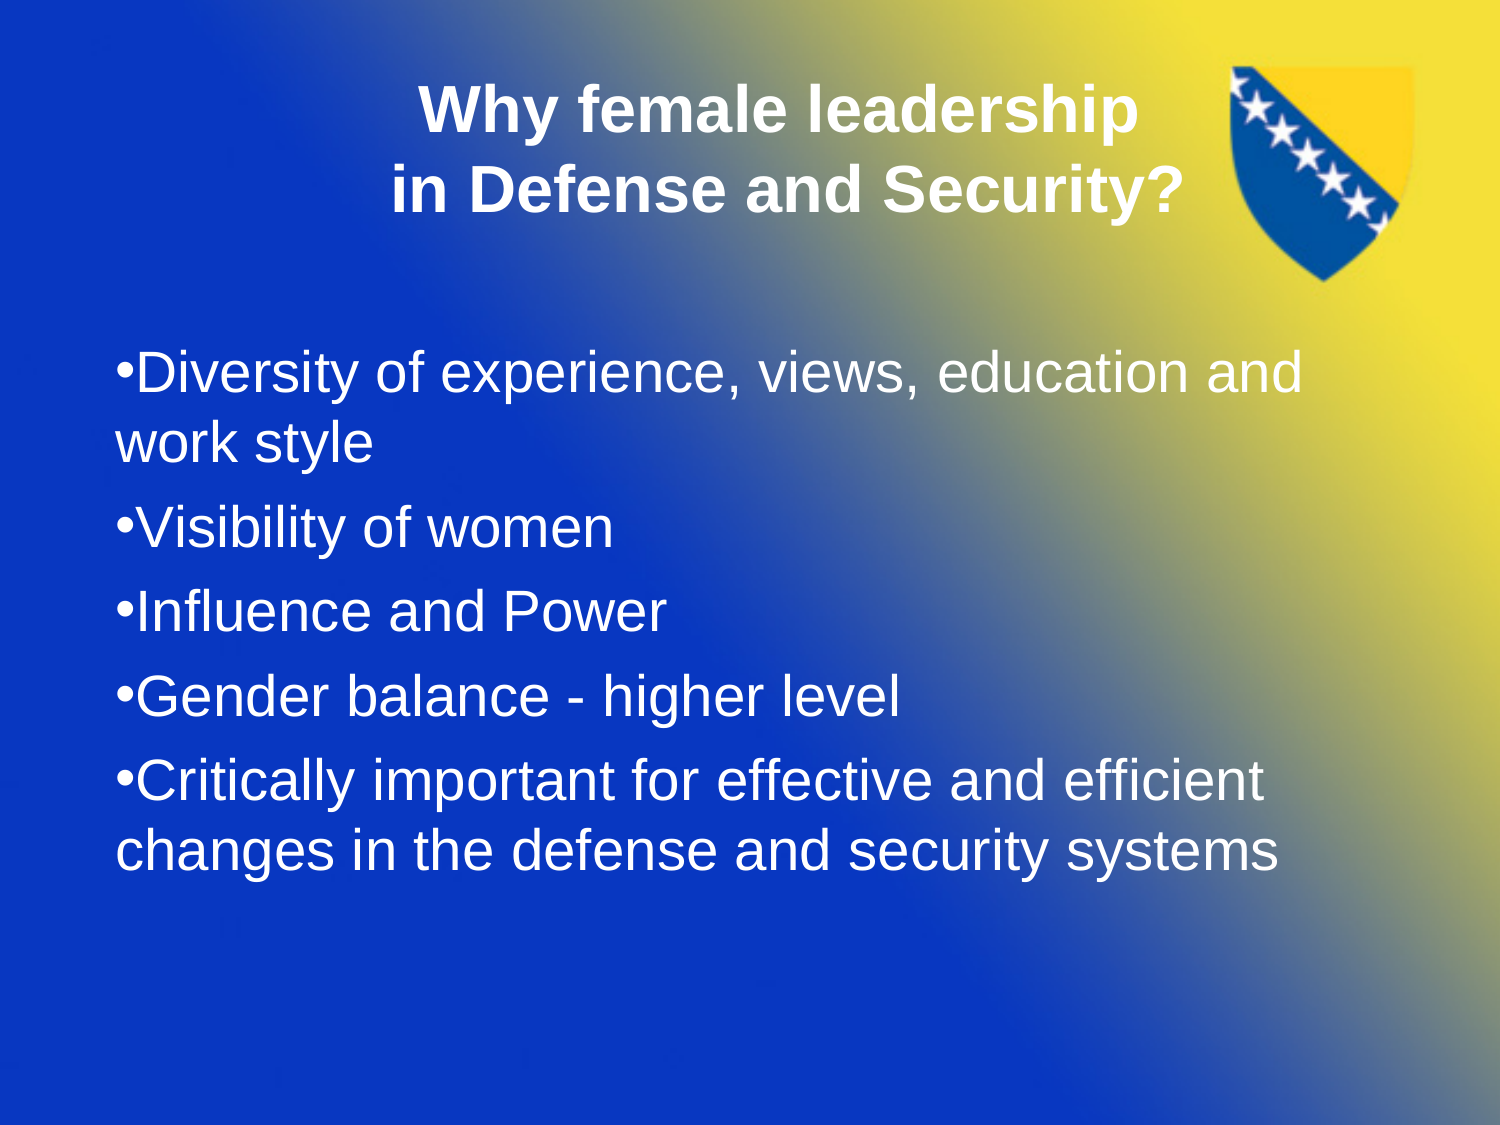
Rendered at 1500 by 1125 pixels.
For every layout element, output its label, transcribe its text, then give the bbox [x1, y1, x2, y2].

title [650, 103, 661, 113]
title [951, 102, 965, 110]
title [495, 103, 508, 113]
title [670, 103, 682, 113]
title [1113, 102, 1127, 113]
list Diversity of experience, views, education and work style Visibility of women Influence and Power Gender balance - higher level Critically important for effective and efficient changes in the defense and security systems [100, 259, 1412, 1005]
title [75, 45, 1426, 233]
text_box Why female leadership in Defense and Security? [100, 113, 1459, 259]
title [446, 96, 453, 113]
title [763, 102, 777, 110]
title [911, 102, 926, 113]
title [1053, 103, 1066, 113]
title [611, 102, 625, 110]
picture [0, 0, 1500, 1125]
title [837, 102, 851, 110]
